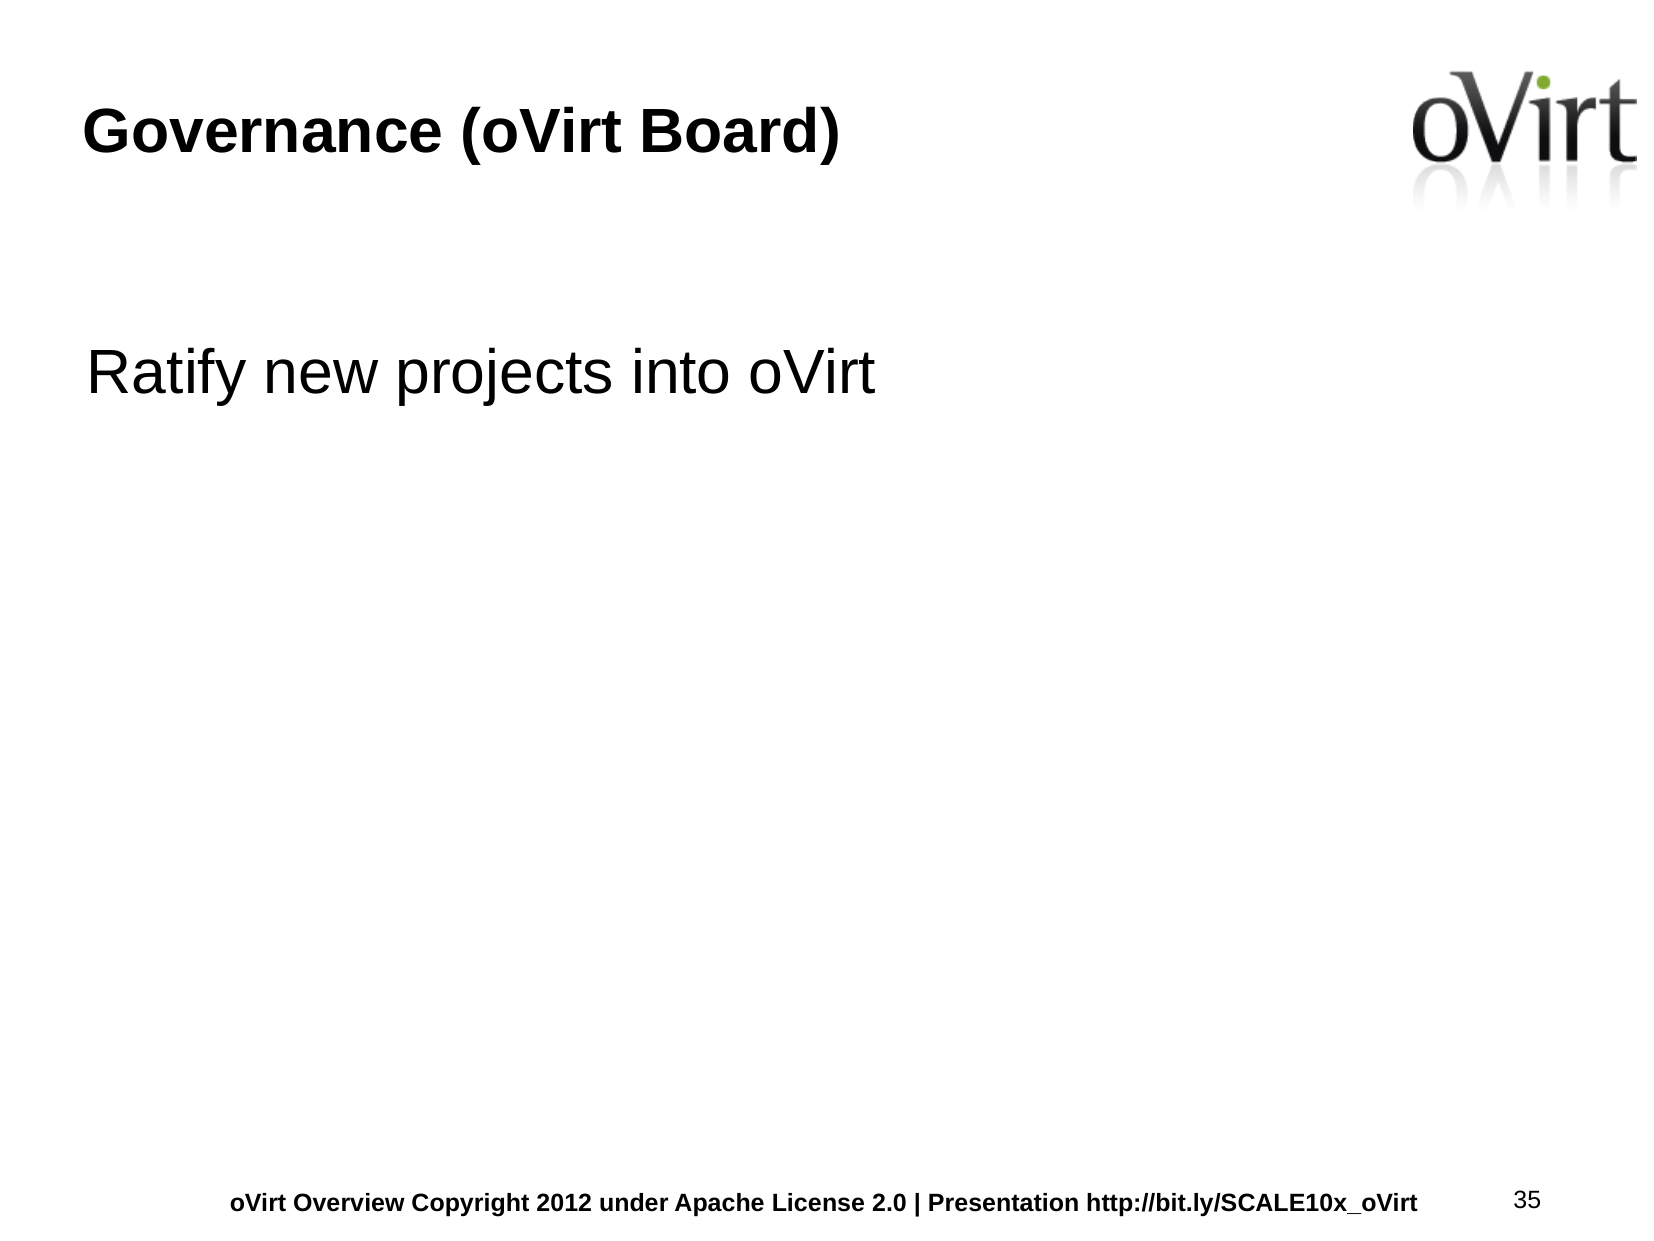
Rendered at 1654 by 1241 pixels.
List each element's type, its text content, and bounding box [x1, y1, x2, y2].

picture [1413, 63, 1637, 212]
title Governance (oVirt Board) [82, 37, 1303, 226]
list Ratify new projects into oVirt [86, 337, 1576, 451]
